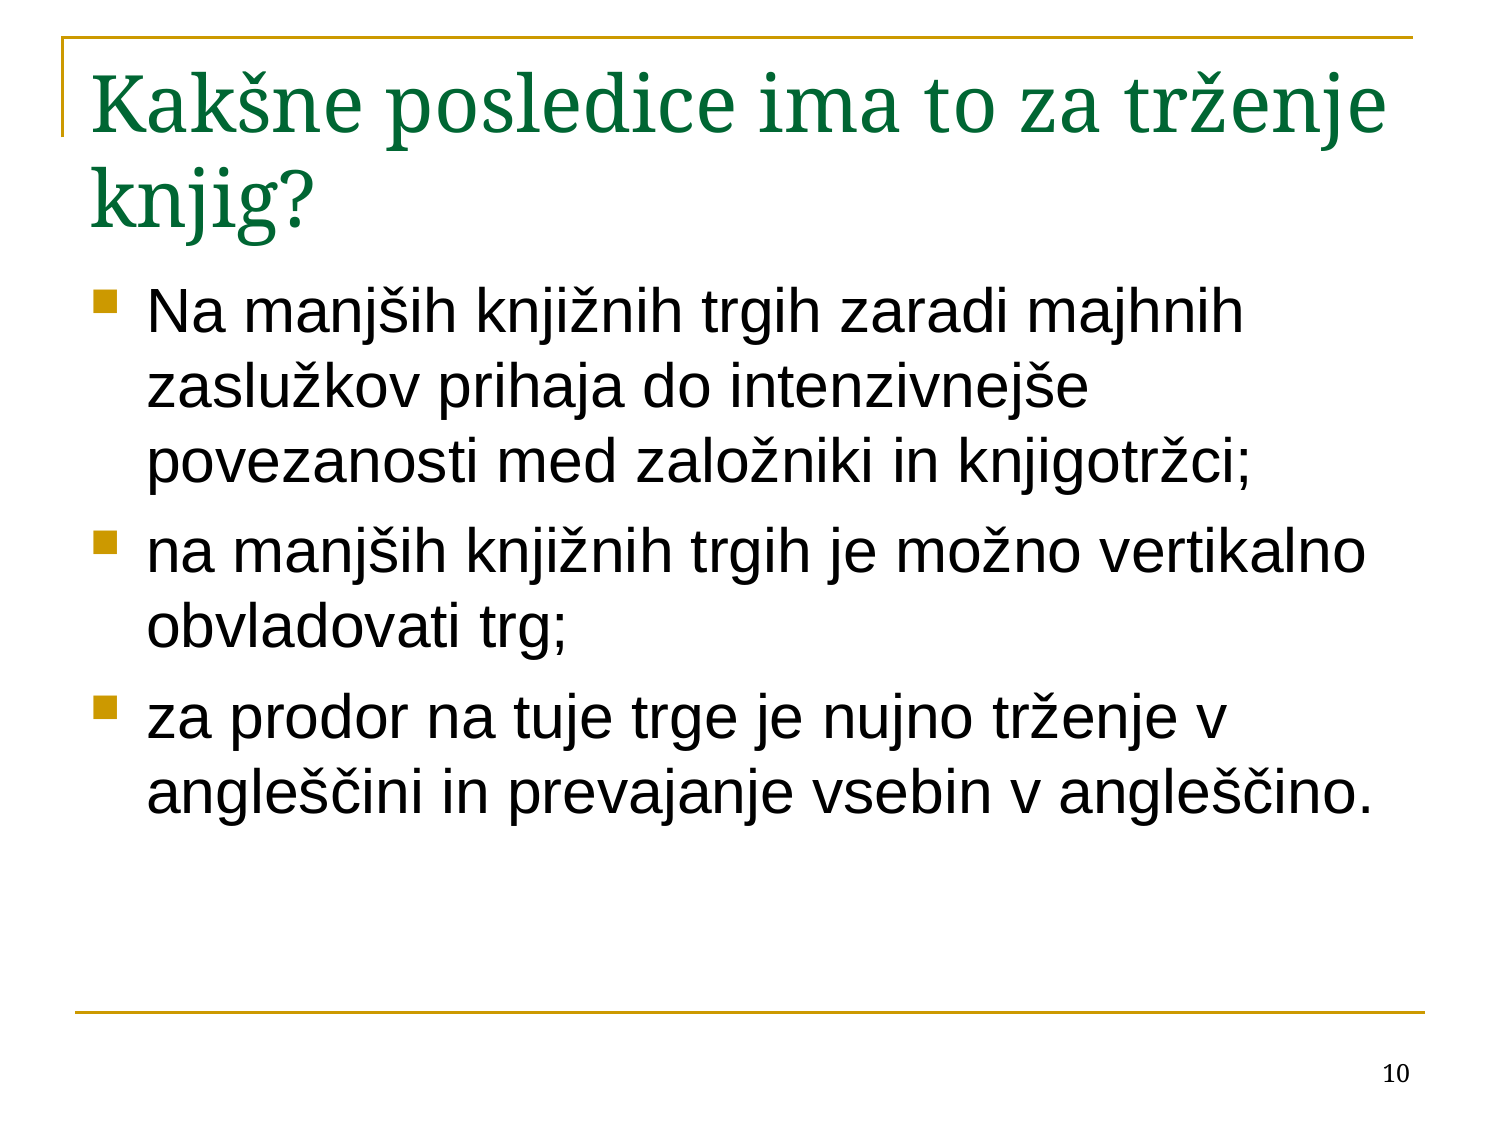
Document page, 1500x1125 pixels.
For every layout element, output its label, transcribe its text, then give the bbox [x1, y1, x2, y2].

title Kakšne posledice ima to za trženje knjig? [75, 45, 1426, 251]
list Na manjših knjižnih trgih zaradi majhnih zaslužkov prihaja do intenzivnejše povezanosti med založniki in knjigotržci; na manjših knjižnih trgih je možno vertikalno obvladovati trg; za prodor na tuje trge je nujno trženje v angleščini in prevajanje vsebin v angleščino. [75, 262, 1426, 1006]
text_box <number> [1074, 1024, 1426, 1100]
